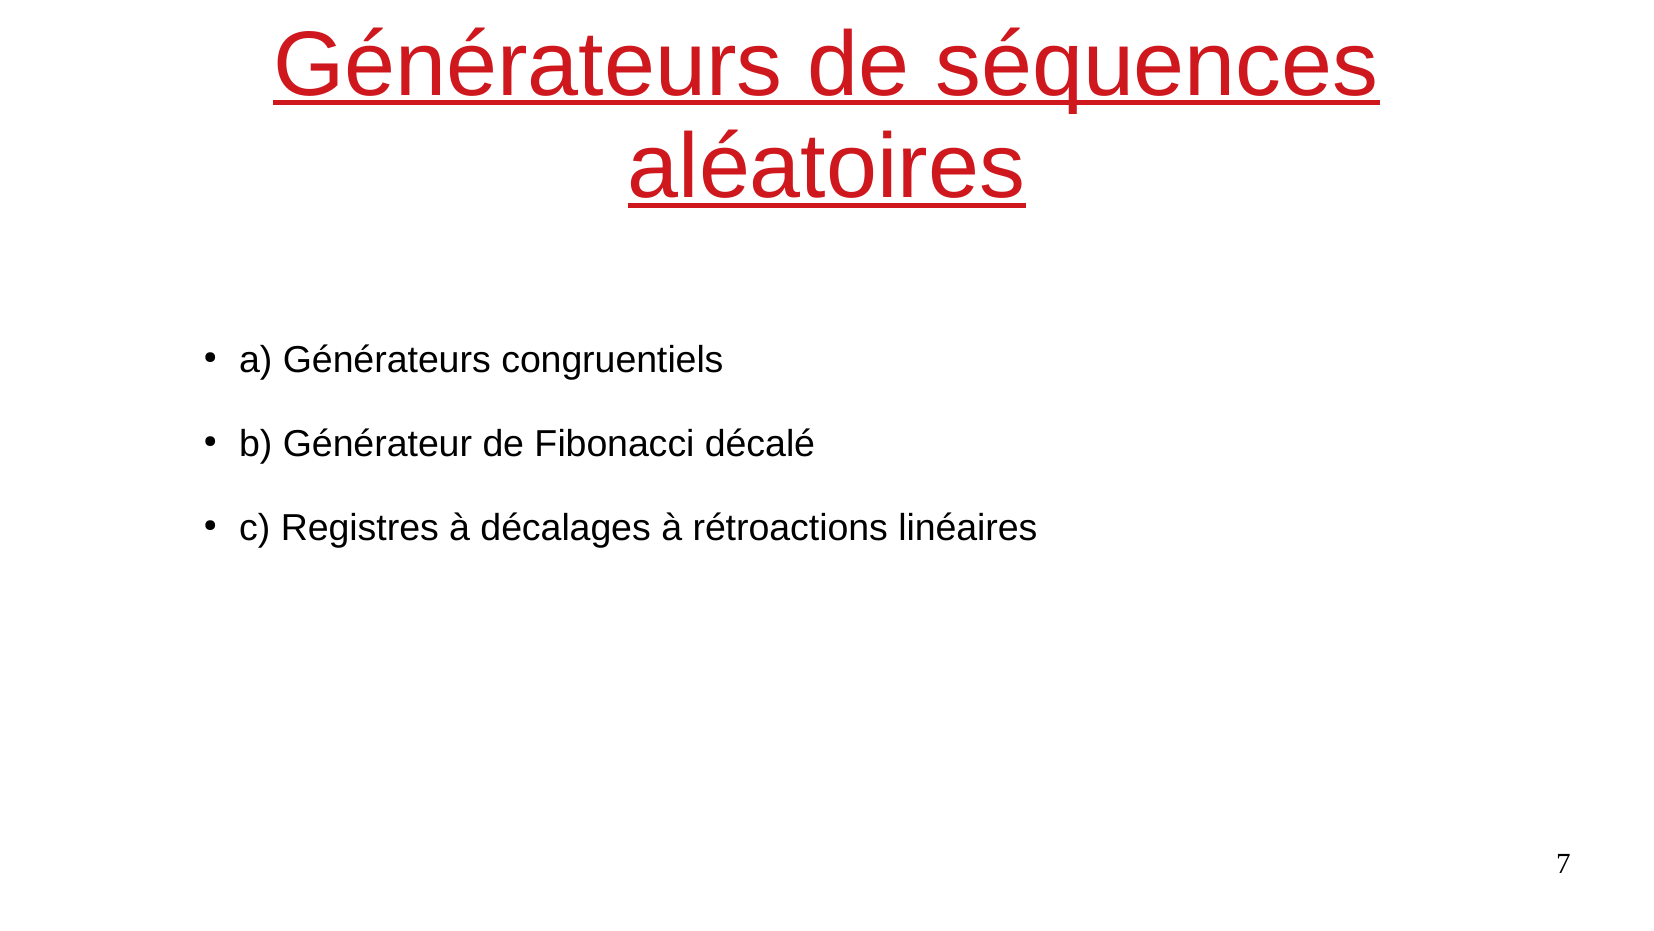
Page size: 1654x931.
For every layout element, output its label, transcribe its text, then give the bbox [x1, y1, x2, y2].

title Générateurs de séquences aléatoires [82, 12, 1571, 218]
text_box a) Générateurs congruentiels b) Générateur de Fibonacci décalé c) Registres à décalages à rétroactions linéaires [188, 330, 1583, 892]
